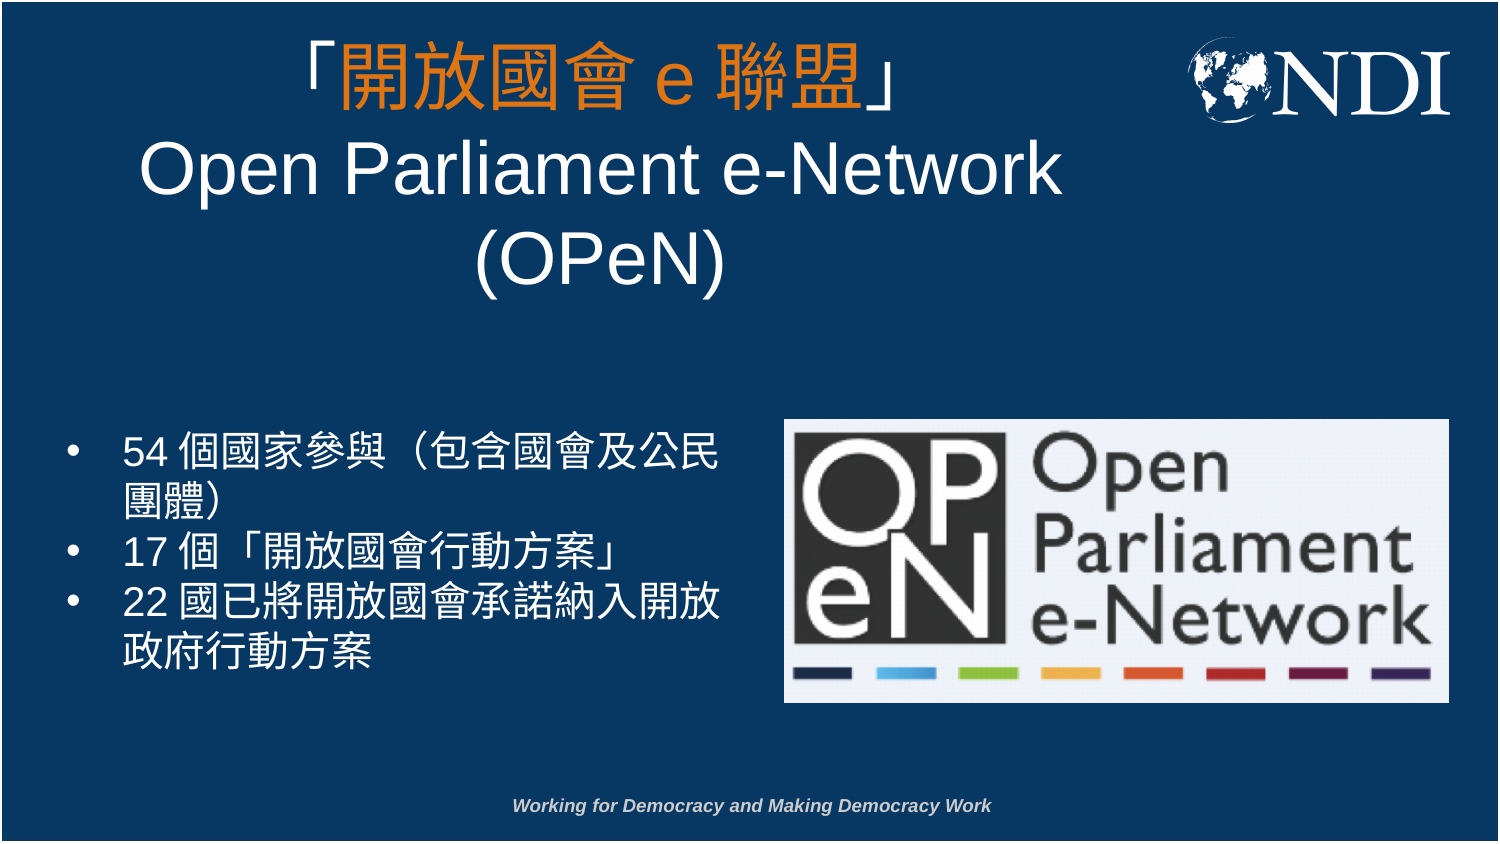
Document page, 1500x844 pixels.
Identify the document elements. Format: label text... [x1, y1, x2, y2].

picture [1187, 37, 1450, 123]
picture [784, 419, 1449, 703]
text_box 54個國家參與（包含國會及公民團體） 17個「開放國會行動方案」 22國已將開放國會承諾納入開放政府行動方案 [51, 396, 752, 754]
title 「開放國會e聯盟」 Open Parliament e-Network (OPeN) [51, 112, 1151, 216]
